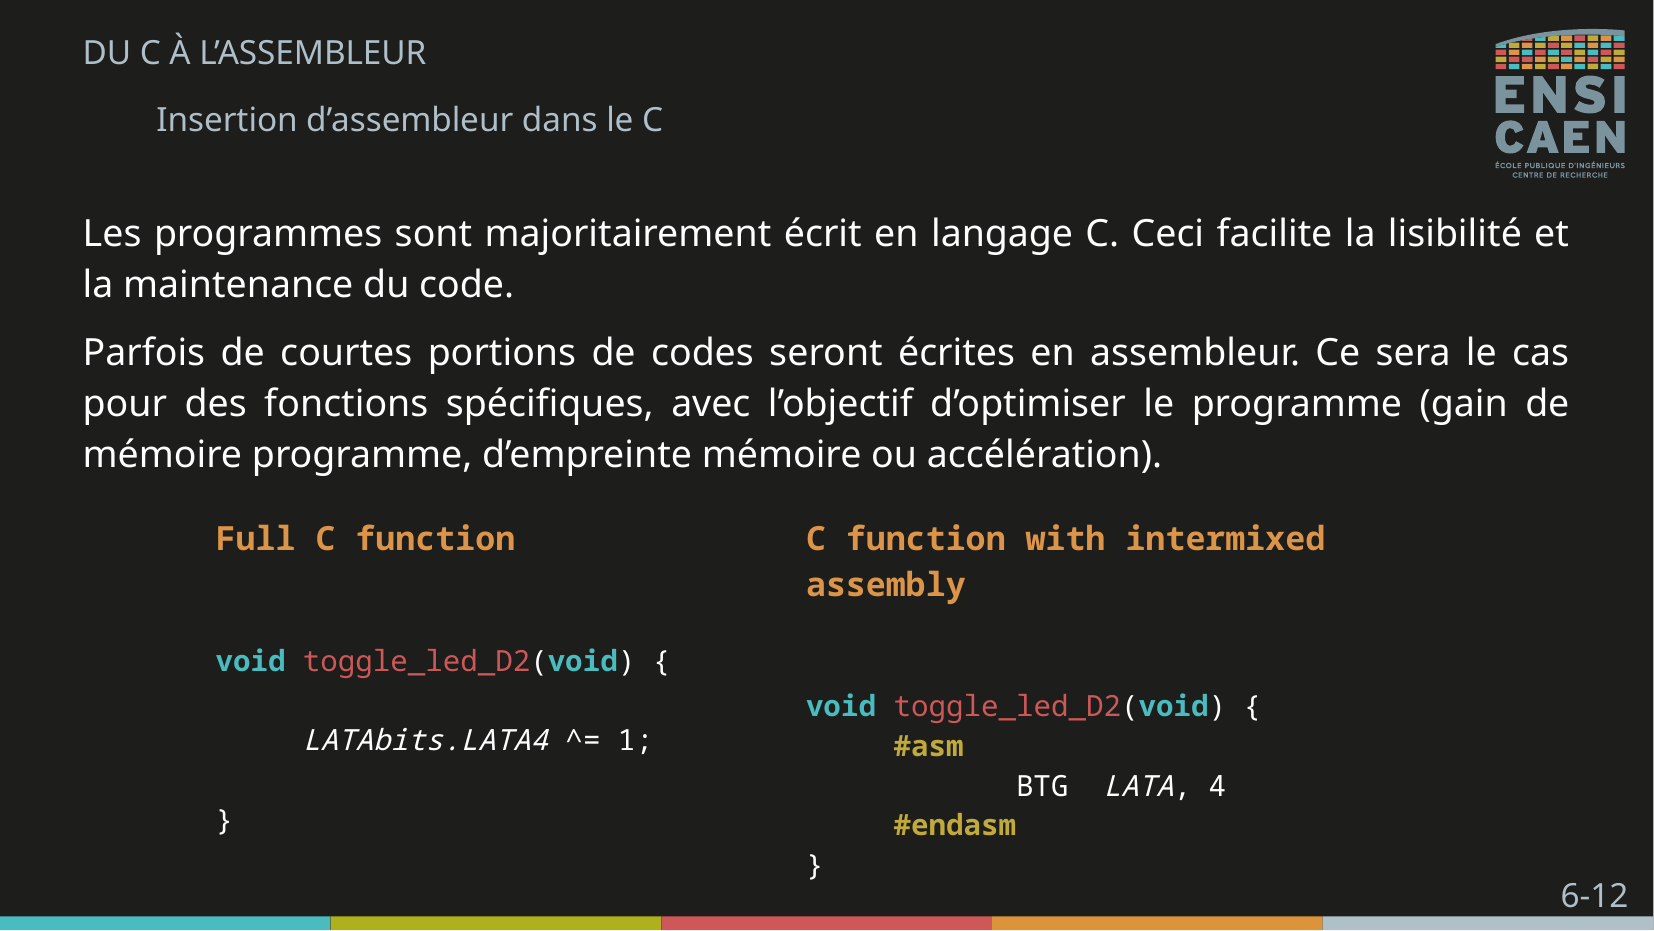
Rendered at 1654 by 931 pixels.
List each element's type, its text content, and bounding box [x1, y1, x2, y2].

text_box C function with intermixed assembly void toggle_led_D2(void) { #asm BTG LATA, 4 #endasm } [791, 507, 1471, 817]
text_box Full C function void toggle_led_D2(void) { LATAbits.LATA4 ^= 1; } [200, 507, 791, 817]
list Les programmes sont majoritairement écrit en langage C. Ceci facilite la lisibilité et la maintenance du code. Parfois de courtes portions de codes seront écrites en assembleur. Ce sera le cas pour des fonctions spécifiques, avec l’objectif d’optimiser le programme (gain de mémoire programme, d’empreinte mémoire ou accélération). [82, 206, 1571, 916]
title DU C À L’ASSEMBLEUR Insertion d’assembleur dans le C [82, 0, 1467, 148]
